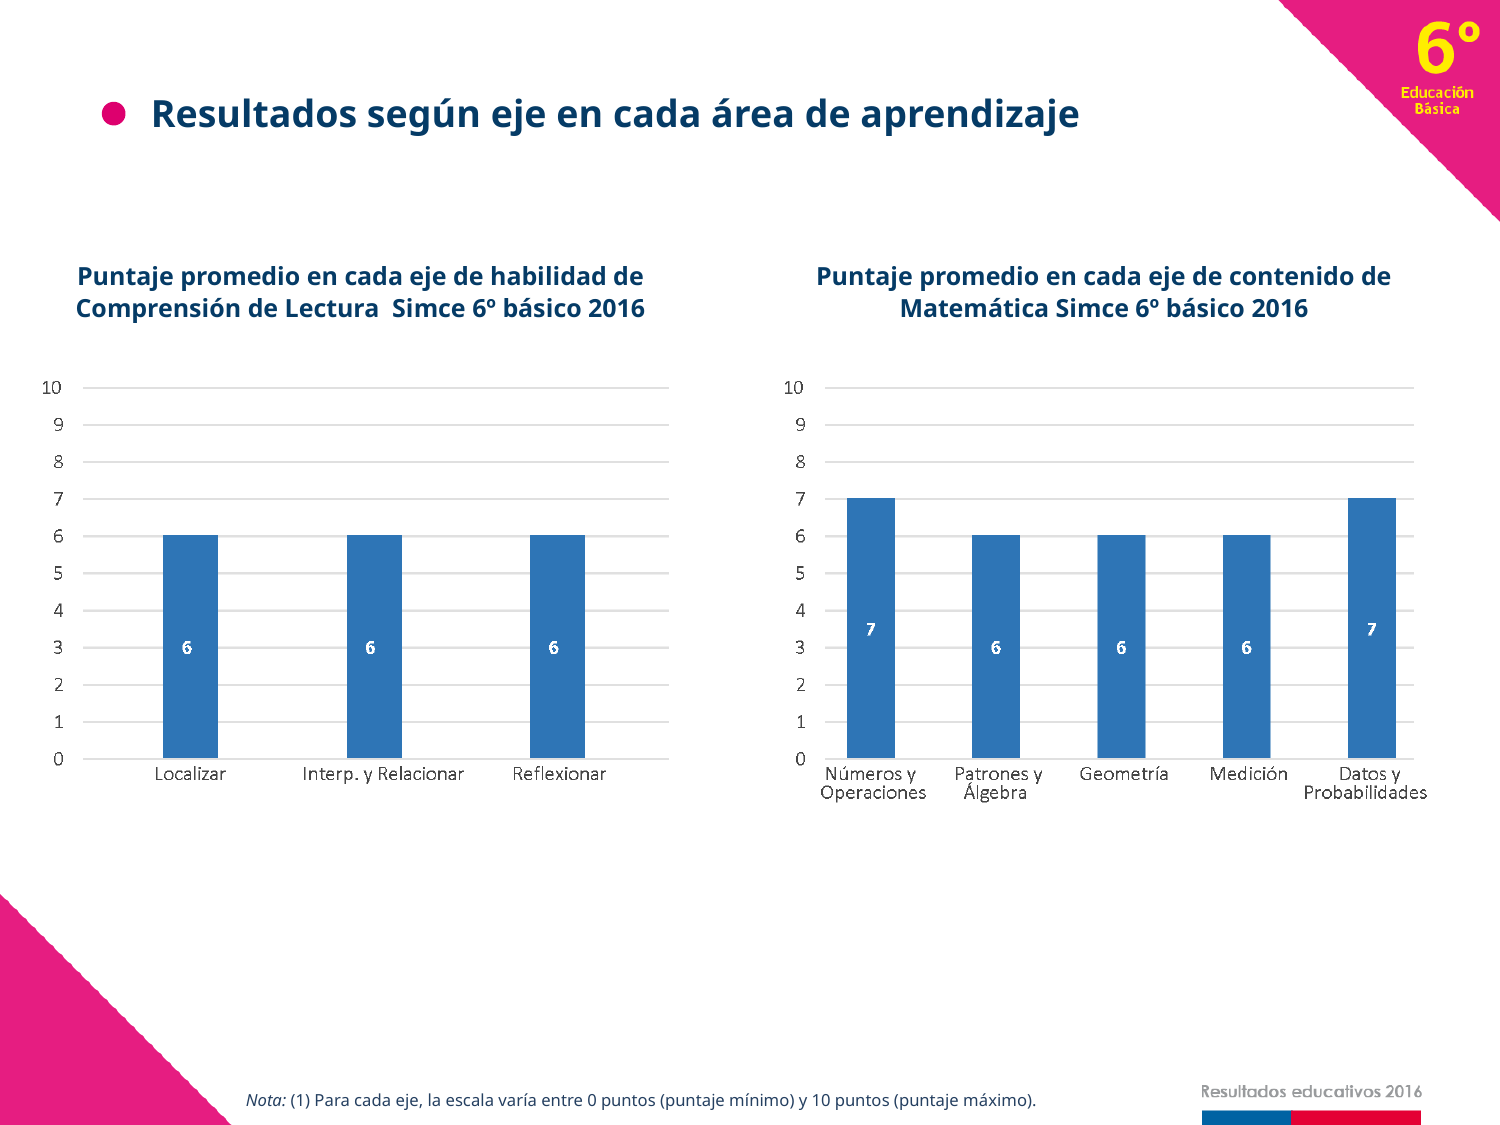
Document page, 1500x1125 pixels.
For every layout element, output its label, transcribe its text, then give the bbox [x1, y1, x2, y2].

text_box Puntaje promedio en cada eje de contenido de Matemática Simce 6º básico 2016 [777, 251, 1431, 330]
picture [0, 0, 1500, 1125]
text_box Nota: (1) Para cada eje, la escala varía entre 0 puntos (puntaje mínimo) y 10 puntos (puntaje máximo). [231, 1082, 1214, 1125]
text_box Resultados según eje en cada área de aprendizaje [135, 82, 1192, 143]
text_box [101, 101, 126, 126]
text_box Puntaje promedio en cada eje de habilidad de Comprensión de Lectura Simce 6º básico 2016 [48, 251, 674, 330]
